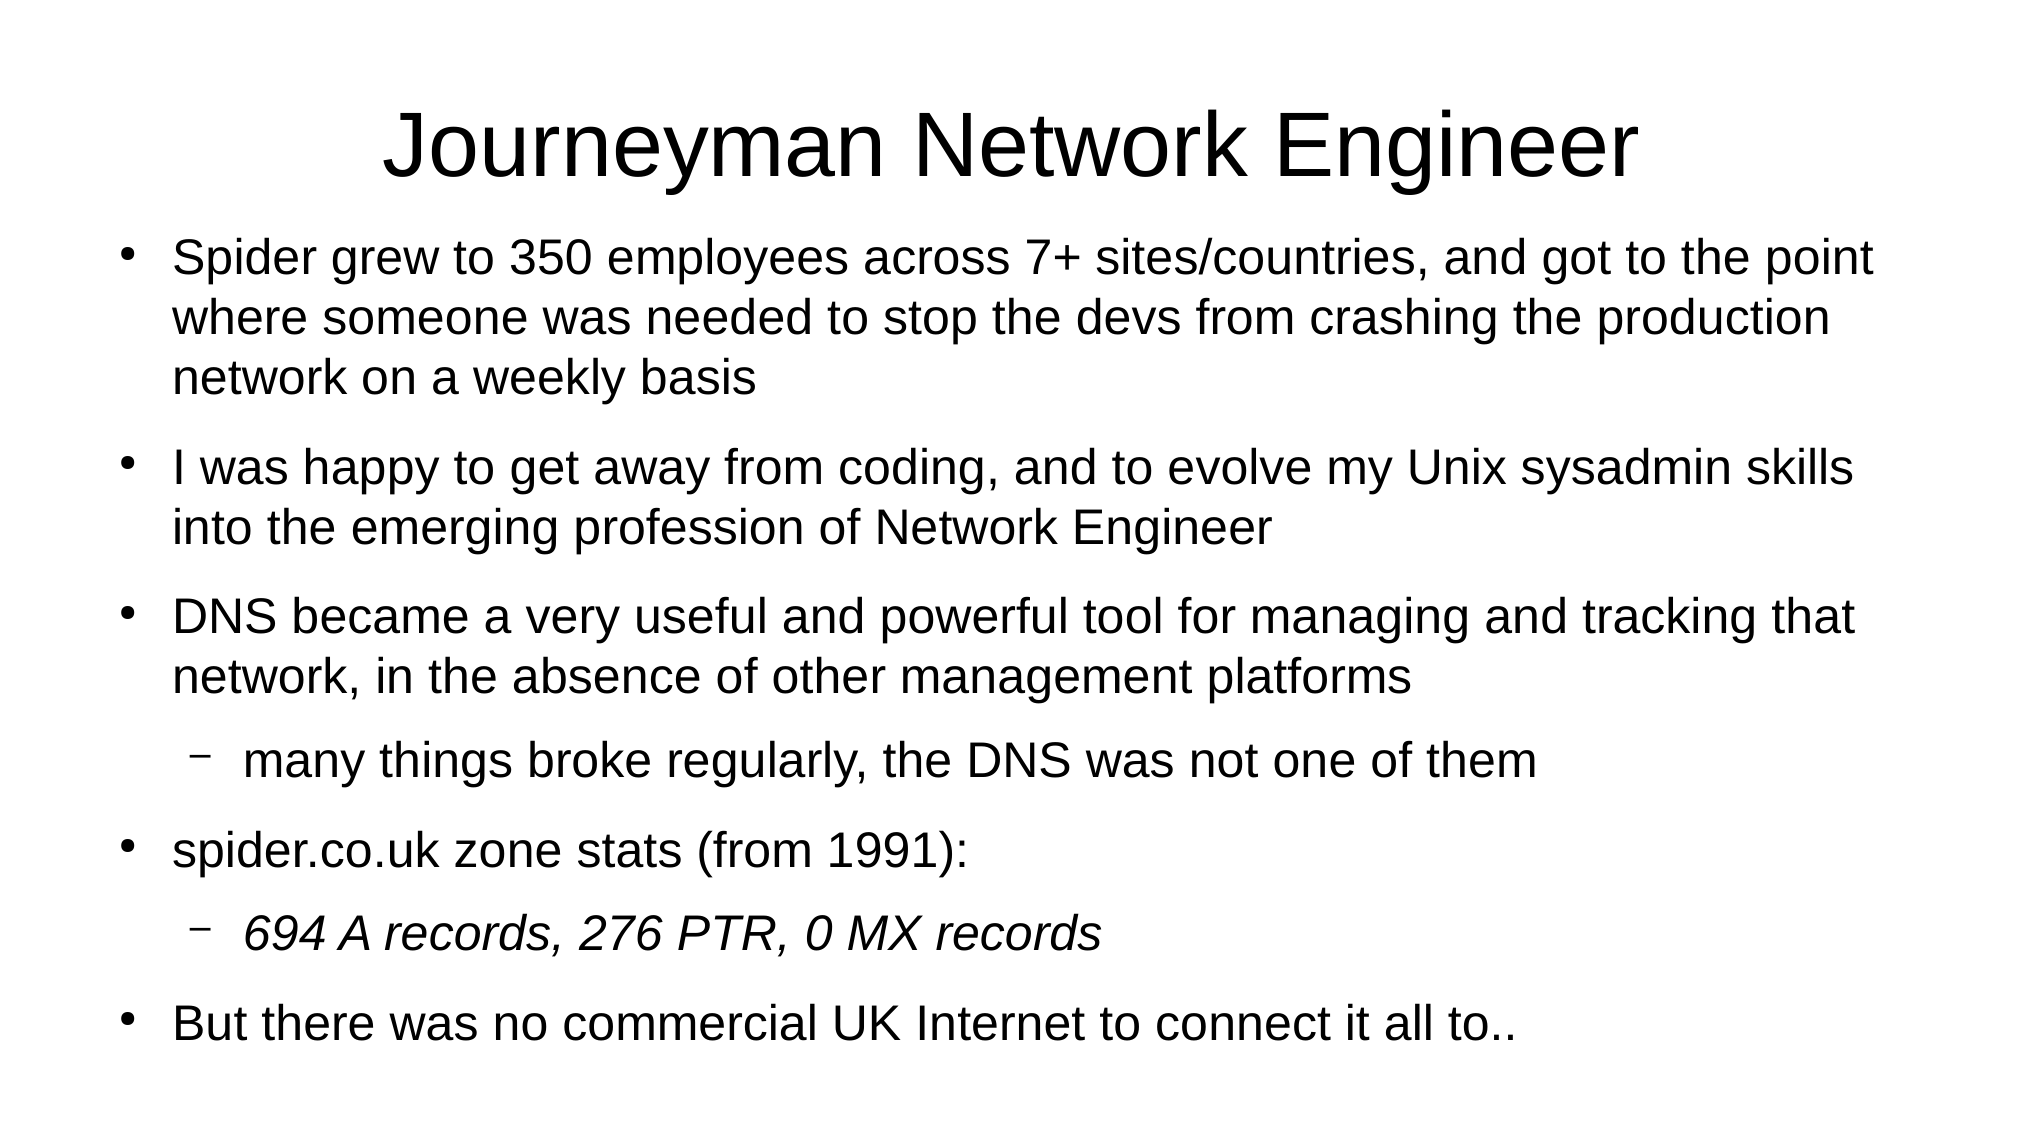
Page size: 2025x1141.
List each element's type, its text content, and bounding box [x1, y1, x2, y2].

list Spider grew to 350 employees across 7+ sites/countries, and got to the point where someone was needed to stop the devs from crashing the production network on a weekly basis I was happy to get away from coding, and to evolve my Unix sysadmin skills into the emerging profession of Network Engineer DNS became a very useful and powerful tool for managing and tracking that network, in the absence of other management platforms many things broke regularly, the DNS was not one of them spider.co.uk zone stats (from 1991): 694 A records, 276 PTR, 0 MX records But there was no commercial UK Internet to connect it all to.. [101, 224, 1950, 886]
title Journeyman Network Engineer [101, 45, 1924, 224]
